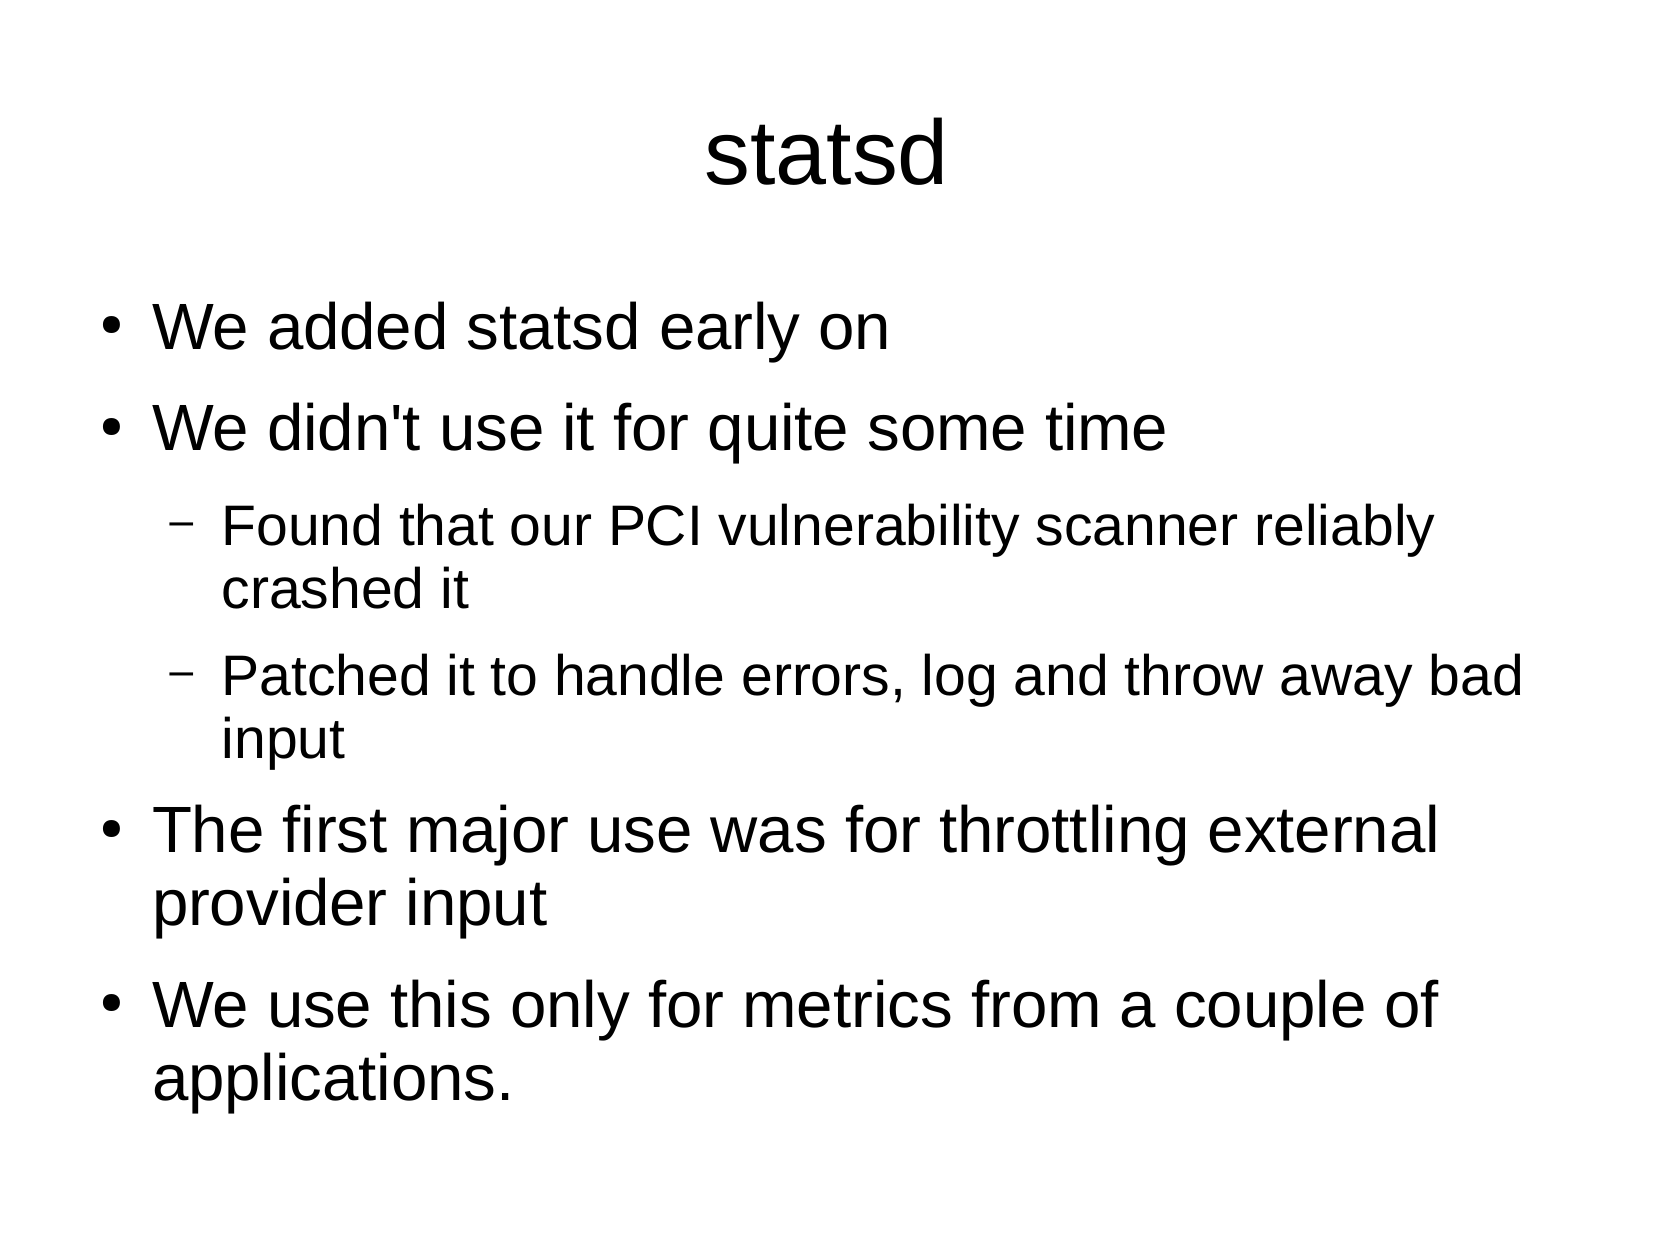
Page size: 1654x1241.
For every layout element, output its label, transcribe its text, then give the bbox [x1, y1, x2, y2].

list We added statsd early on We didn't use it for quite some time Found that our PCI vulnerability scanner reliably crashed it Patched it to handle errors, log and throw away bad input The first major use was for throttling external provider input We use this only for metrics from a couple of applications. [82, 290, 1538, 1126]
title statsd [82, 49, 1571, 257]
